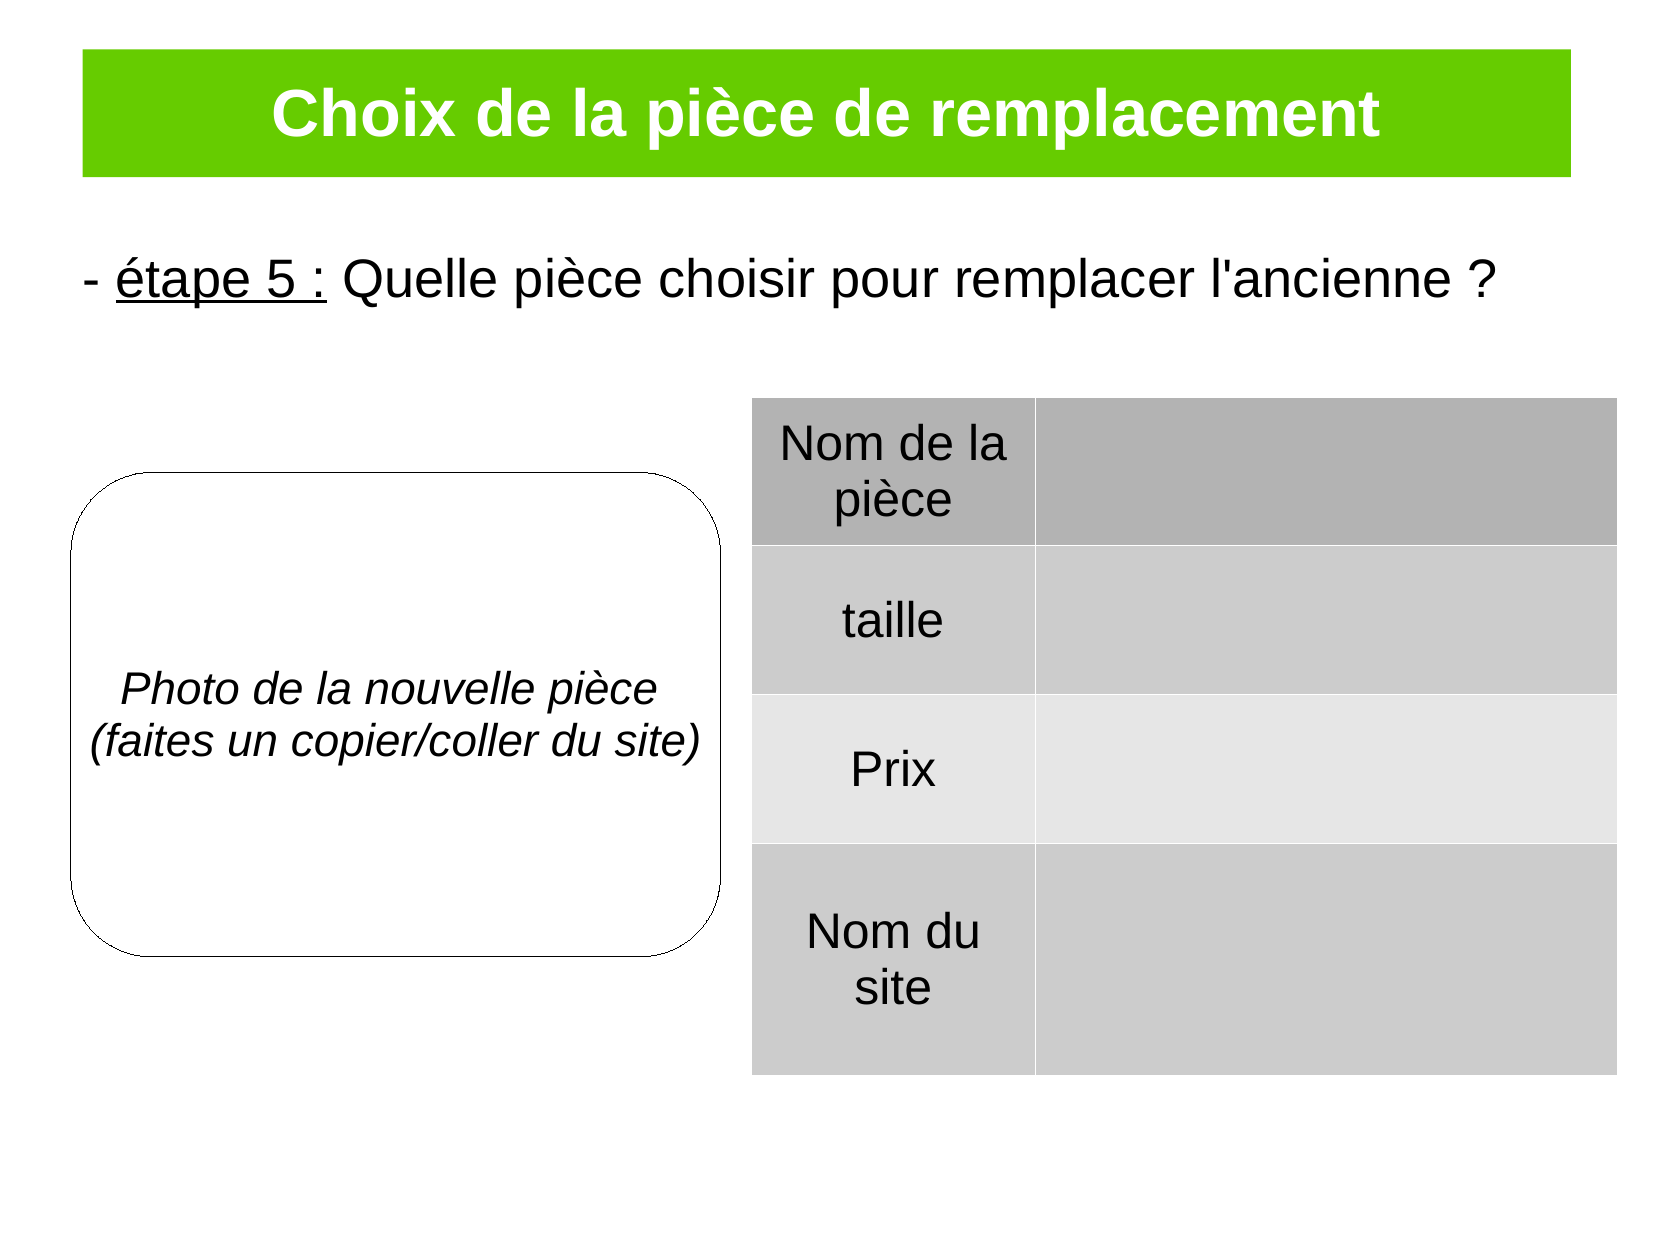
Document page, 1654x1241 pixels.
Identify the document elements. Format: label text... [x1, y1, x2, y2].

table_cell Prix [752, 695, 1035, 843]
table_cell [1036, 844, 1617, 1075]
table_cell [1036, 695, 1617, 843]
text_box Photo de la nouvelle pièce (faites un copier/coller du site) [70, 472, 721, 957]
title Choix de la pièce de remplacement [82, 49, 1571, 178]
table_header [1036, 398, 1617, 545]
table_header Nom de la pièce [752, 398, 1035, 545]
table_cell Nom du site [752, 844, 1035, 1075]
table_cell taille [752, 546, 1035, 694]
title - étape 5 : Quelle pièce choisir pour remplacer l'ancienne ? [82, 214, 1548, 343]
table_cell [1036, 546, 1617, 694]
